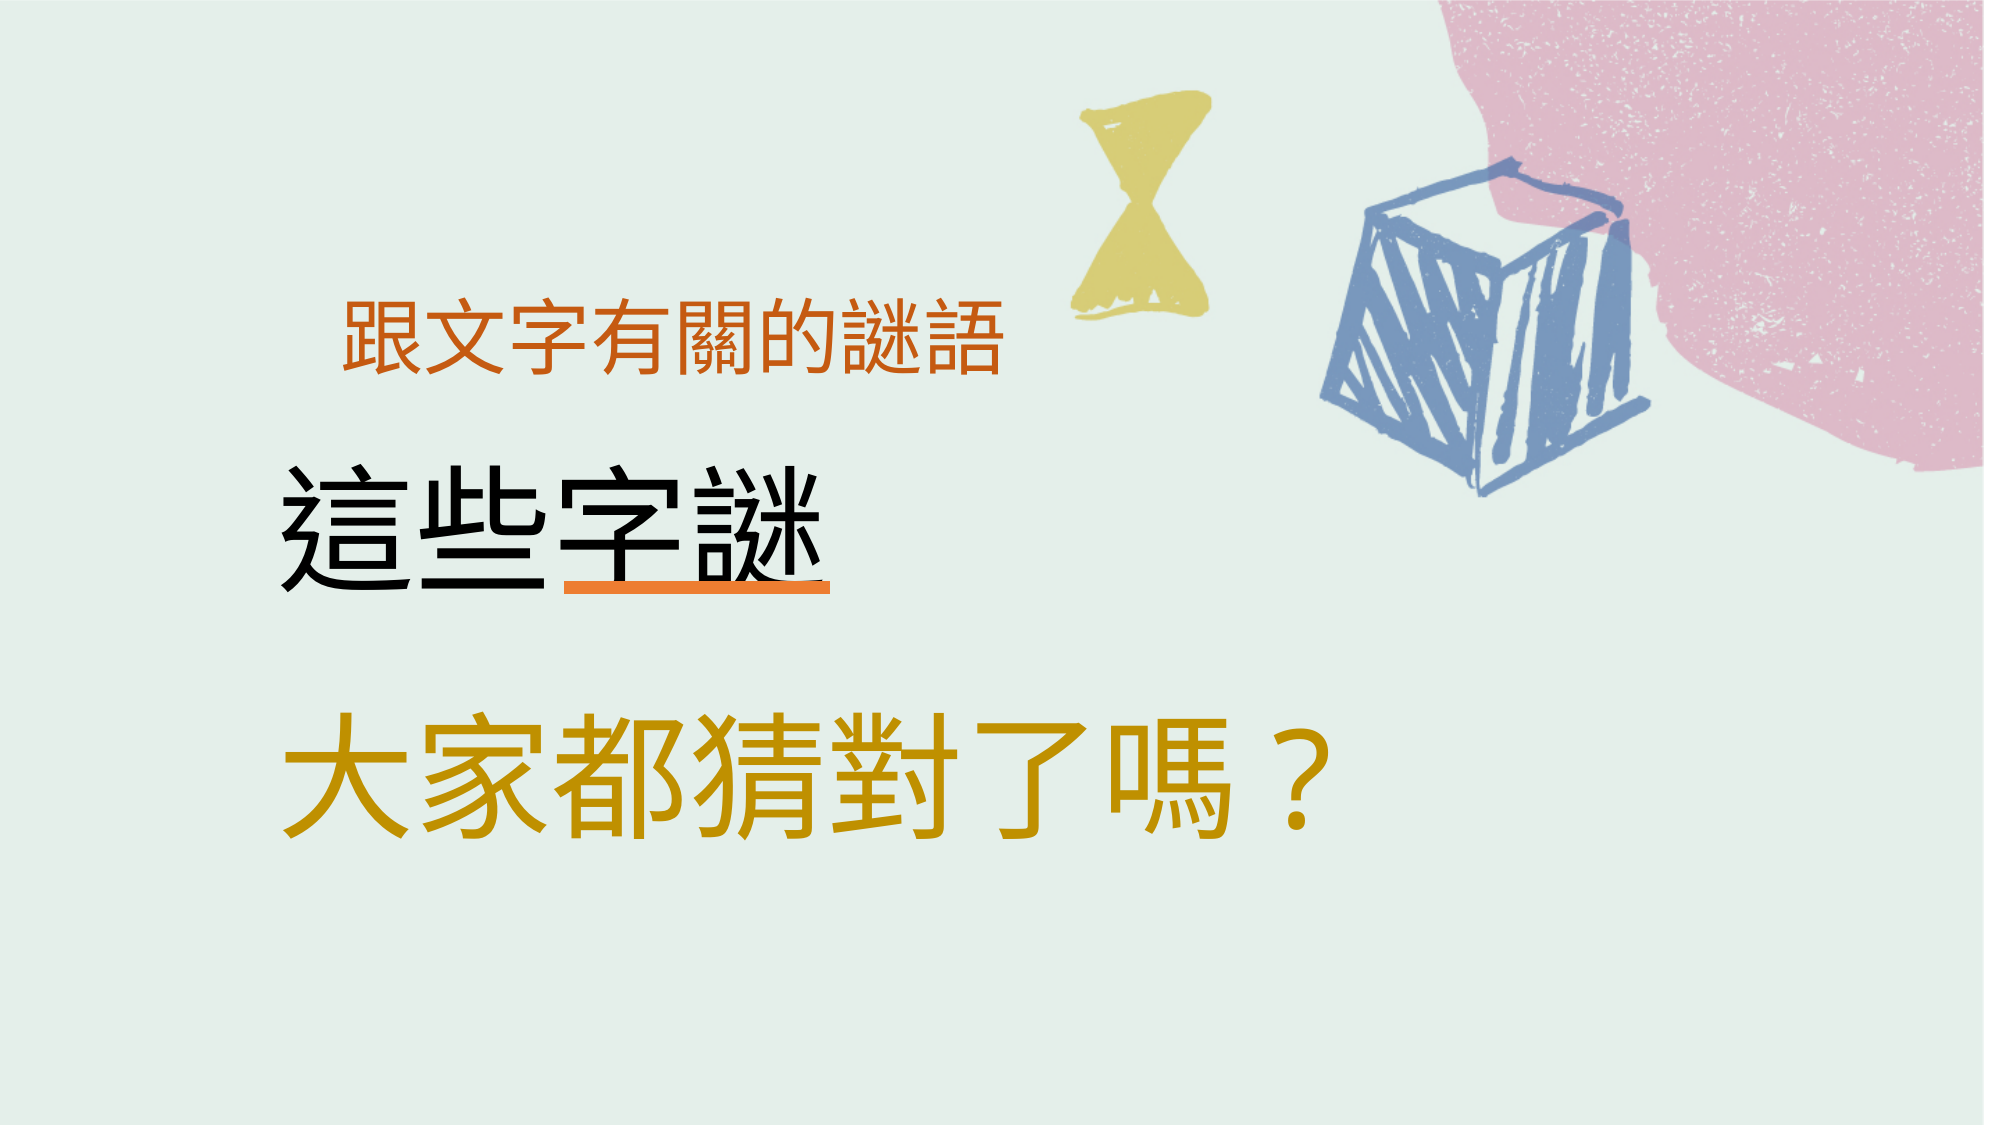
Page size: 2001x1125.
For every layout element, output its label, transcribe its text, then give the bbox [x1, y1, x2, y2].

picture [0, 0, 1984, 1125]
text_box 這些字謎 大家都猜對了嗎? [262, 342, 1667, 875]
title 跟文字有關的謎語 [325, 232, 1102, 451]
